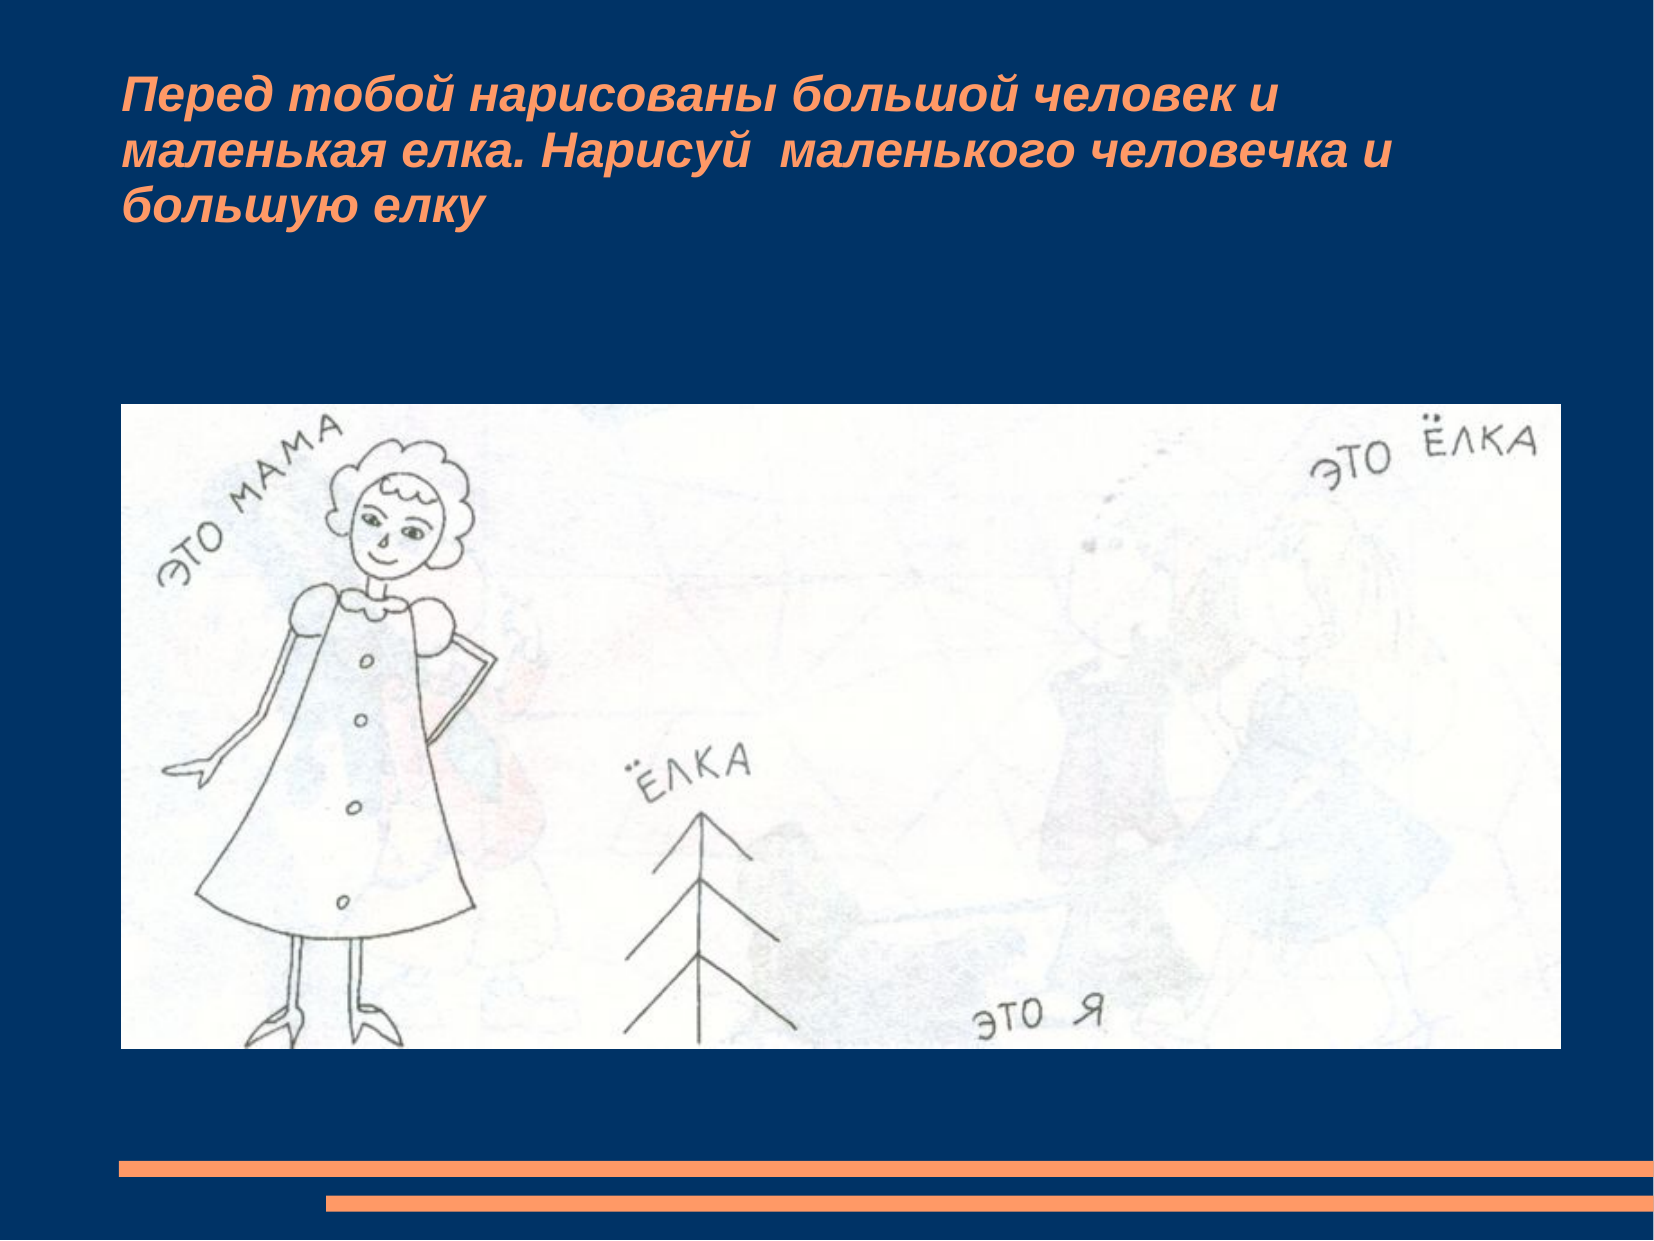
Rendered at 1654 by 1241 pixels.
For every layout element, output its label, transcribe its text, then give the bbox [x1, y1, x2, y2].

title Перед тобой нарисованы большой человек и маленькая елка. Нарисуй маленького человечка и большую елку [121, 46, 1534, 254]
picture [121, 404, 1561, 1049]
